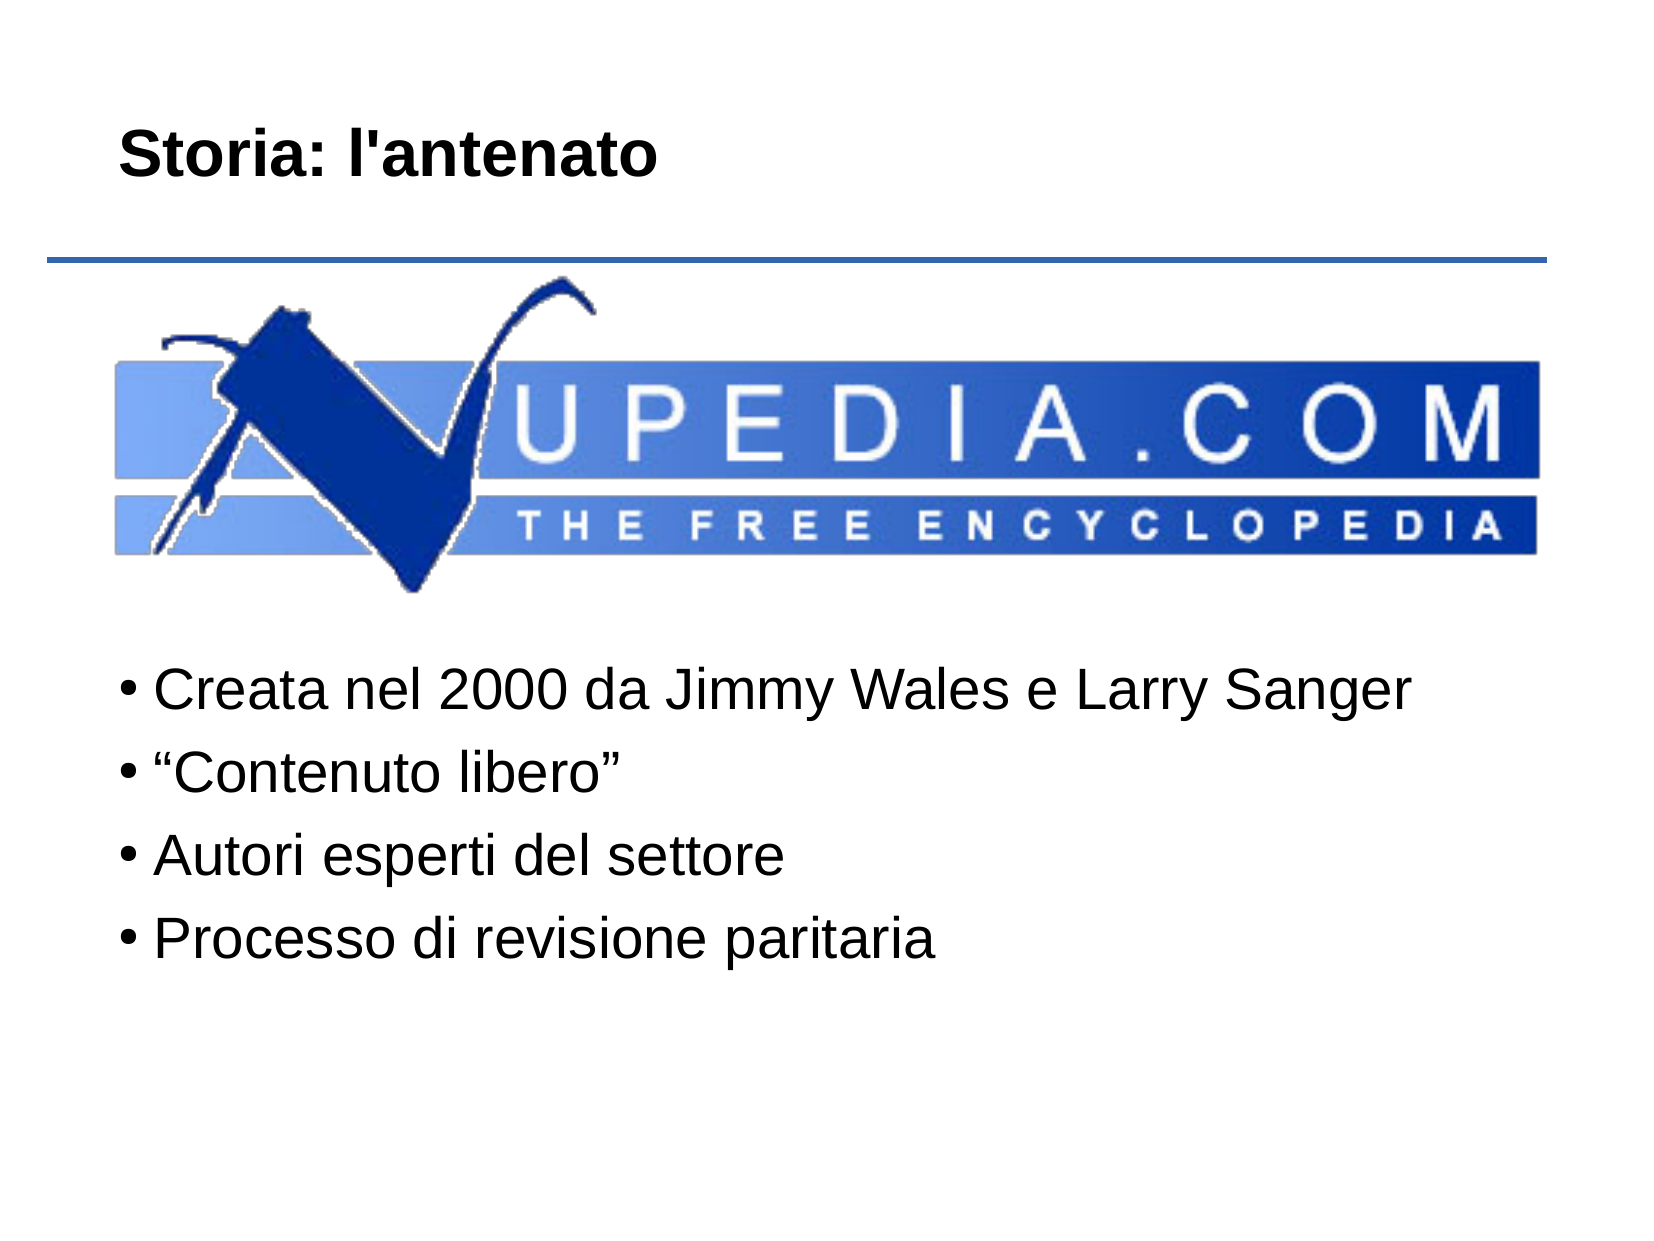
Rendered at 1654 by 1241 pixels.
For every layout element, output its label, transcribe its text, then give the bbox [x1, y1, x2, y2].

title Storia: l'antenato [118, 49, 1571, 257]
picture [99, 266, 1555, 608]
subtitle Creata nel 2000 da Jimmy Wales e Larry Sanger “Contenuto libero” Autori esperti del settore Processo di revisione paritaria [118, 290, 1571, 1170]
